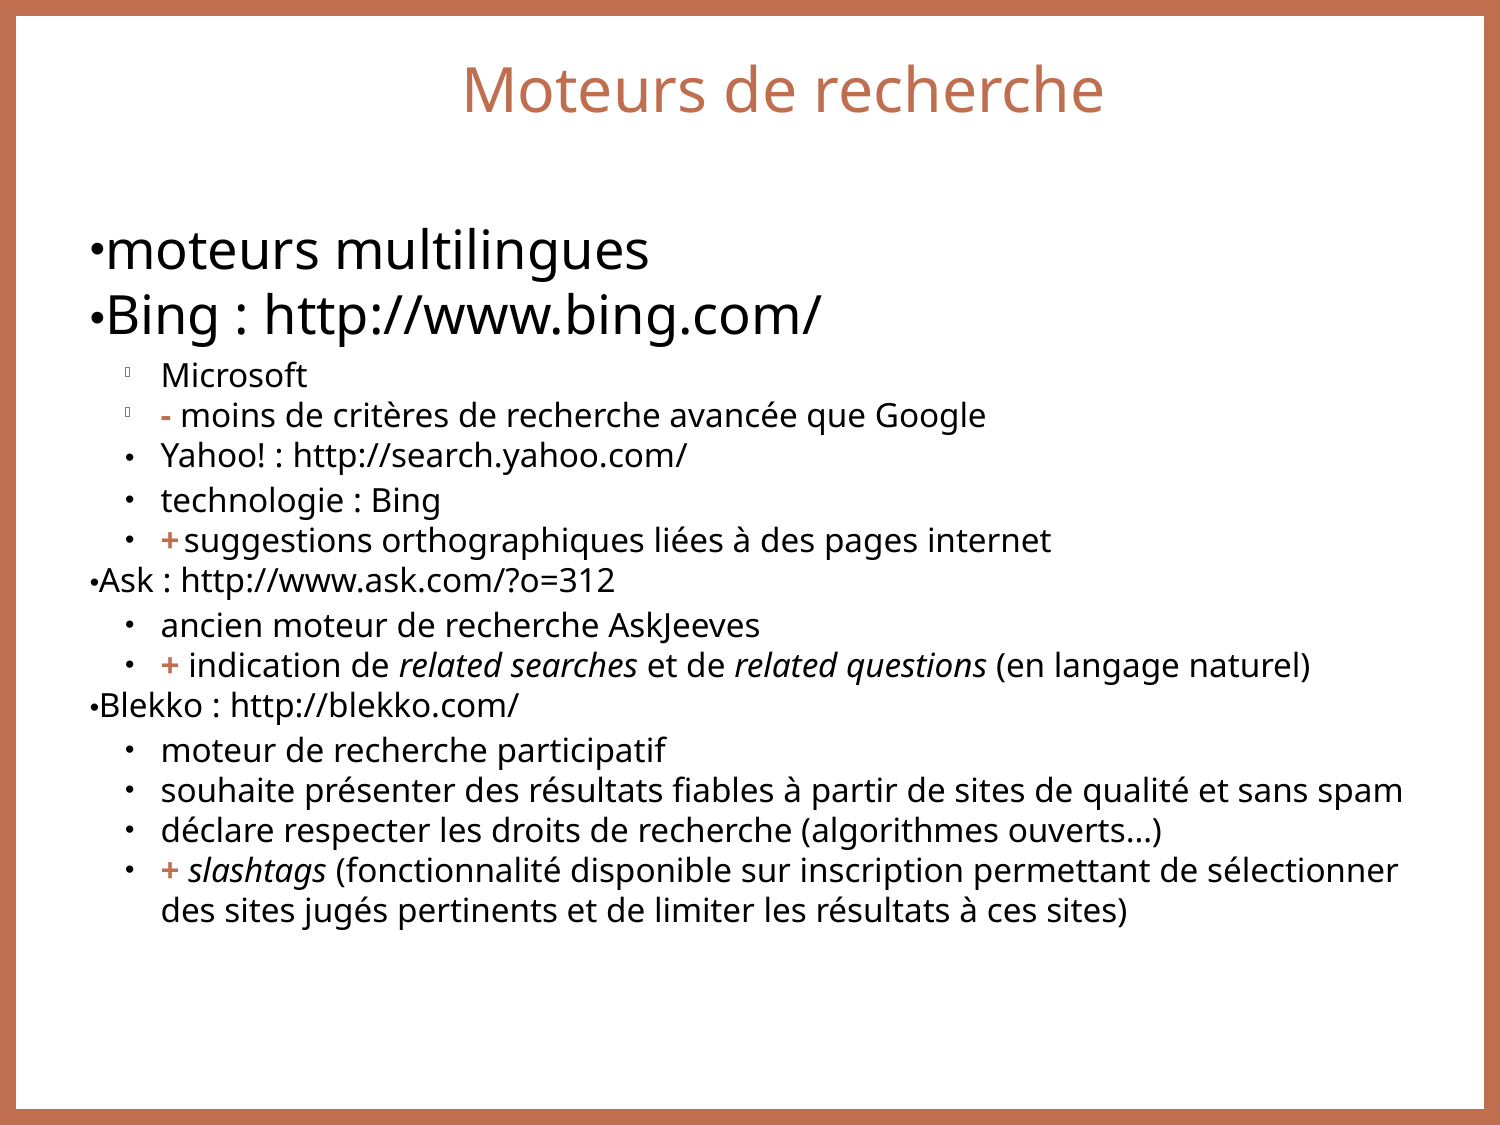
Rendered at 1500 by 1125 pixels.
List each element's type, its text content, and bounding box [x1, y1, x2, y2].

text_box [0, 0, 1500, 1125]
text_box moteurs multilingues Bing : http://www.bing.com/ Microsoft - moins de critères de recherche avancée que Google Yahoo! : http://search.yahoo.com/ technologie : Bing + suggestions orthographiques liées à des pages internet Ask : http://www.ask.com/?o=312 ancien moteur de recherche AskJeeves + indication de related searches et de related questions (en langage naturel) Blekko : http://blekko.com/ moteur de recherche participatif souhaite présenter des résultats fiables à partir de sites de qualité et sans spam déclare respecter les droits de recherche (algorithmes ouverts…) + slashtags (fonctionnalité disponible sur inscription permettant de sélectionner des sites jugés pertinents et de limiter les résultats à ces sites) [75, 208, 1425, 1071]
text_box Moteurs de recherche [108, 42, 1459, 161]
